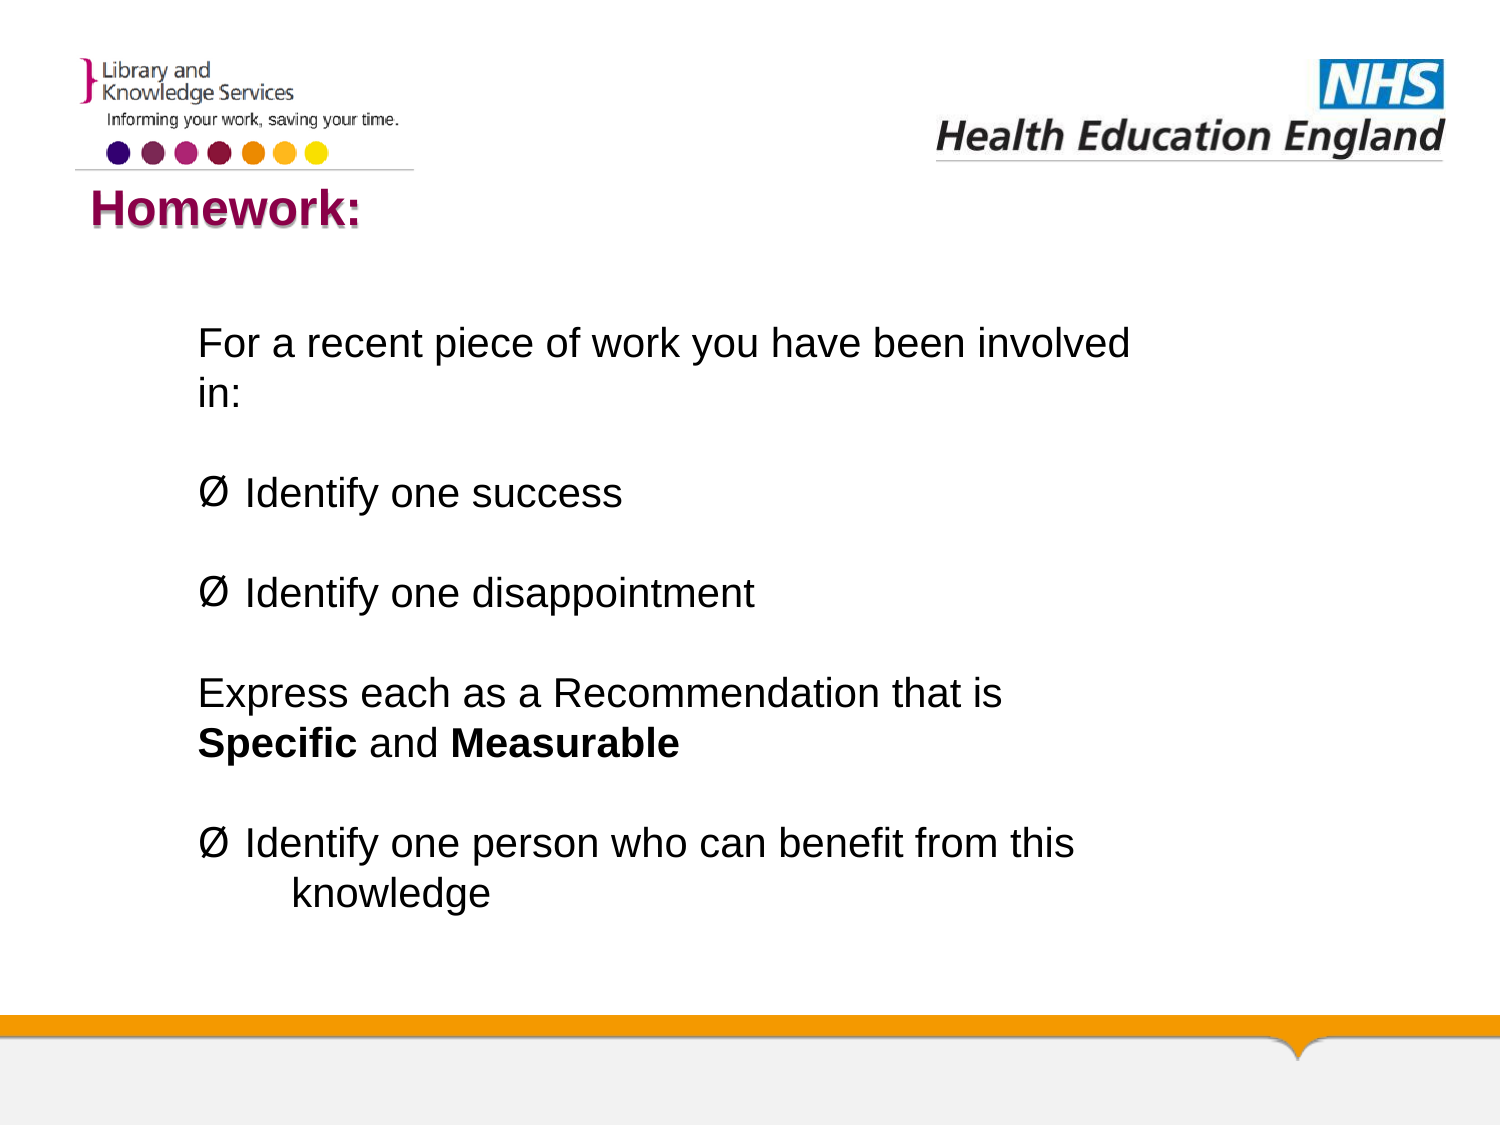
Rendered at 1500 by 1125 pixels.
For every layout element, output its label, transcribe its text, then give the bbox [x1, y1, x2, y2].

title Homework: [75, 168, 1351, 280]
text_box For a recent piece of work you have been involved in: Identify one success Identify one disappointment Express each as a Recommendation that is Specific and Measurable Identify one person who can benefit from this knowledge [182, 308, 1177, 930]
picture [75, 54, 416, 169]
